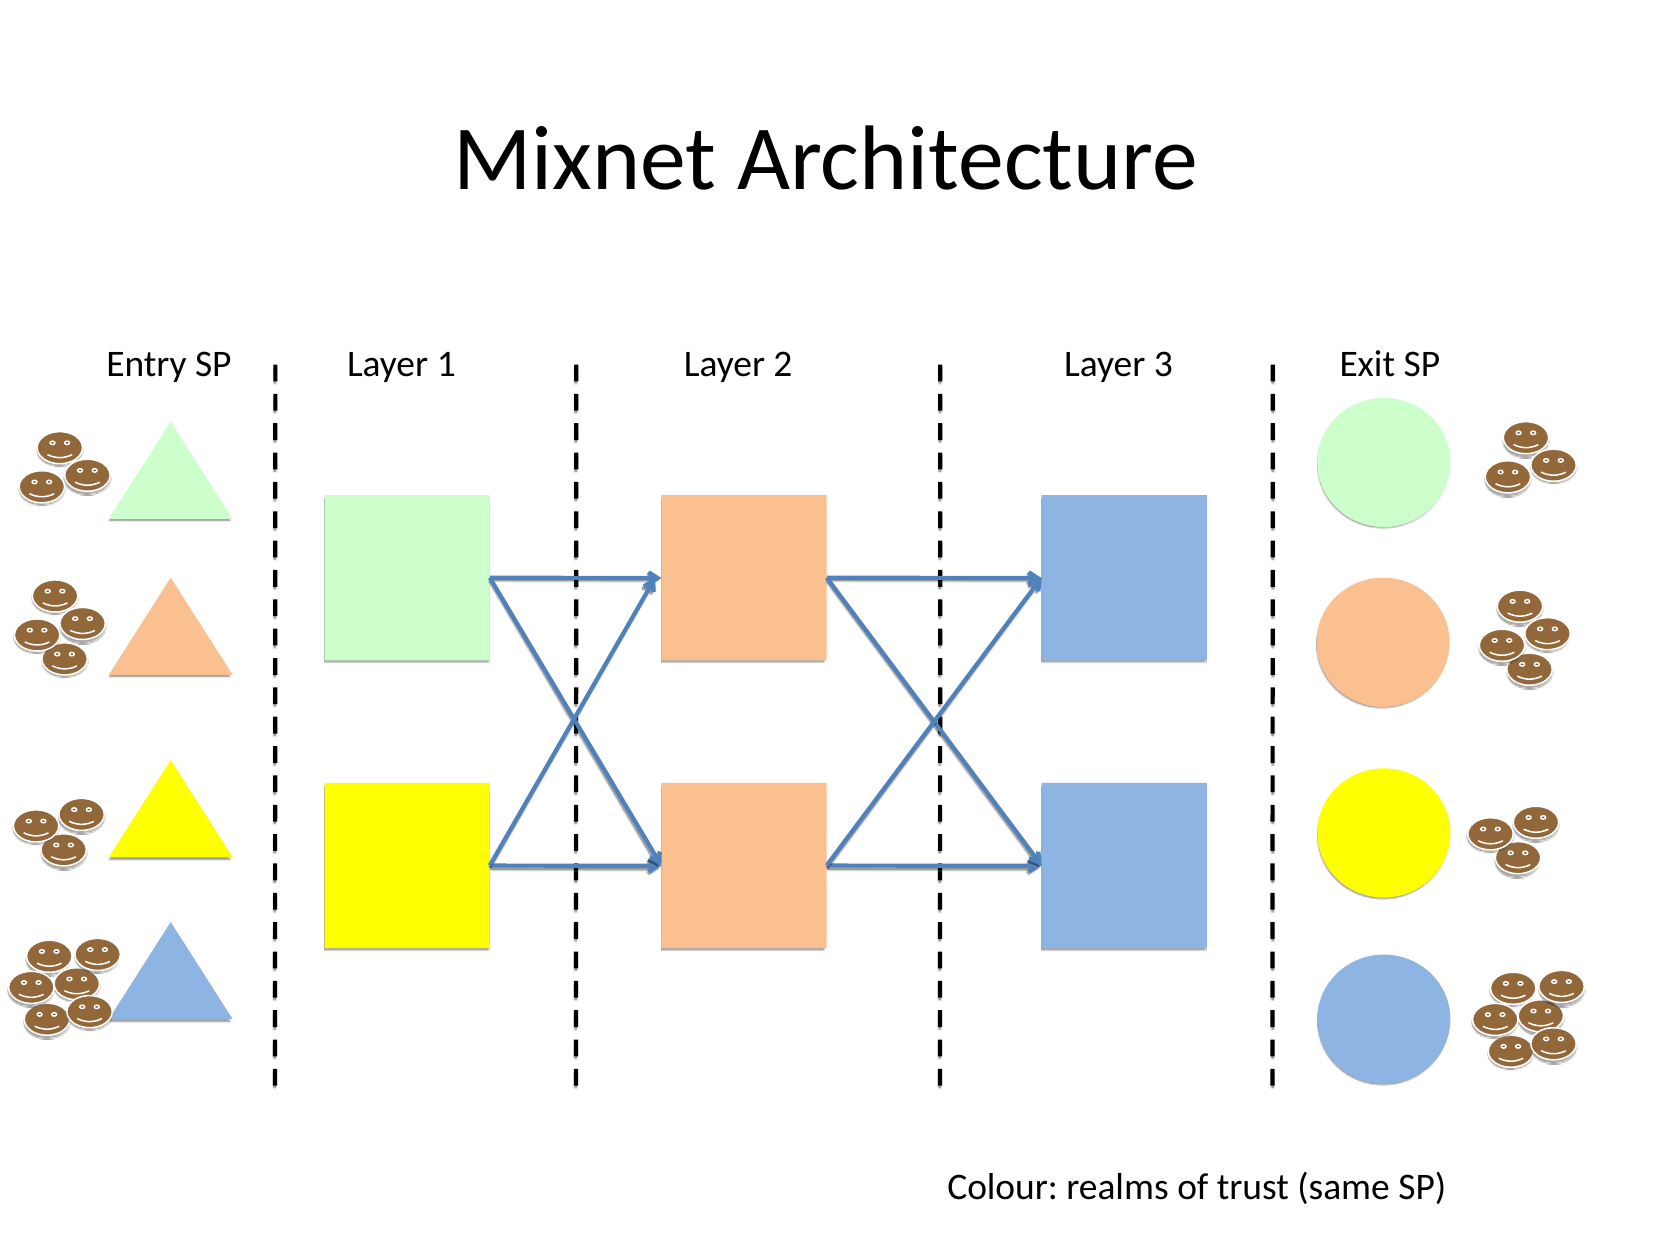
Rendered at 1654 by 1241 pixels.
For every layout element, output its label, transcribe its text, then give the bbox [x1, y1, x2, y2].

text_box [1041, 495, 1207, 661]
text_box [1317, 397, 1451, 528]
text_box Colour: realms of trust (same SP) [932, 1154, 1462, 1215]
text_box [1472, 970, 1585, 1068]
text_box [1513, 806, 1559, 839]
text_box [1316, 577, 1450, 707]
text_box Layer 2 [669, 331, 808, 391]
text_box [32, 579, 106, 640]
text_box [1503, 421, 1577, 482]
text_box [1317, 768, 1451, 898]
text_box Layer 1 [332, 331, 471, 391]
text_box [8, 922, 233, 1036]
text_box [37, 431, 111, 492]
text_box [1317, 954, 1451, 1084]
text_box Exit SP [1324, 331, 1456, 391]
text_box [108, 760, 233, 858]
text_box [108, 421, 233, 519]
text_box [661, 495, 827, 661]
text_box [1041, 782, 1207, 949]
text_box [108, 577, 233, 675]
text_box [661, 782, 827, 949]
text_box [58, 798, 105, 831]
text_box [14, 618, 88, 675]
text_box Entry SP [91, 331, 247, 391]
text_box [1467, 817, 1541, 874]
text_box Layer 3 [1049, 331, 1188, 391]
title Mixnet Architecture [82, 49, 1571, 257]
text_box [1485, 460, 1531, 493]
text_box [324, 495, 490, 661]
text_box [1479, 629, 1553, 686]
text_box [19, 470, 65, 503]
text_box [13, 809, 87, 866]
text_box [324, 782, 490, 949]
text_box [1497, 590, 1571, 650]
